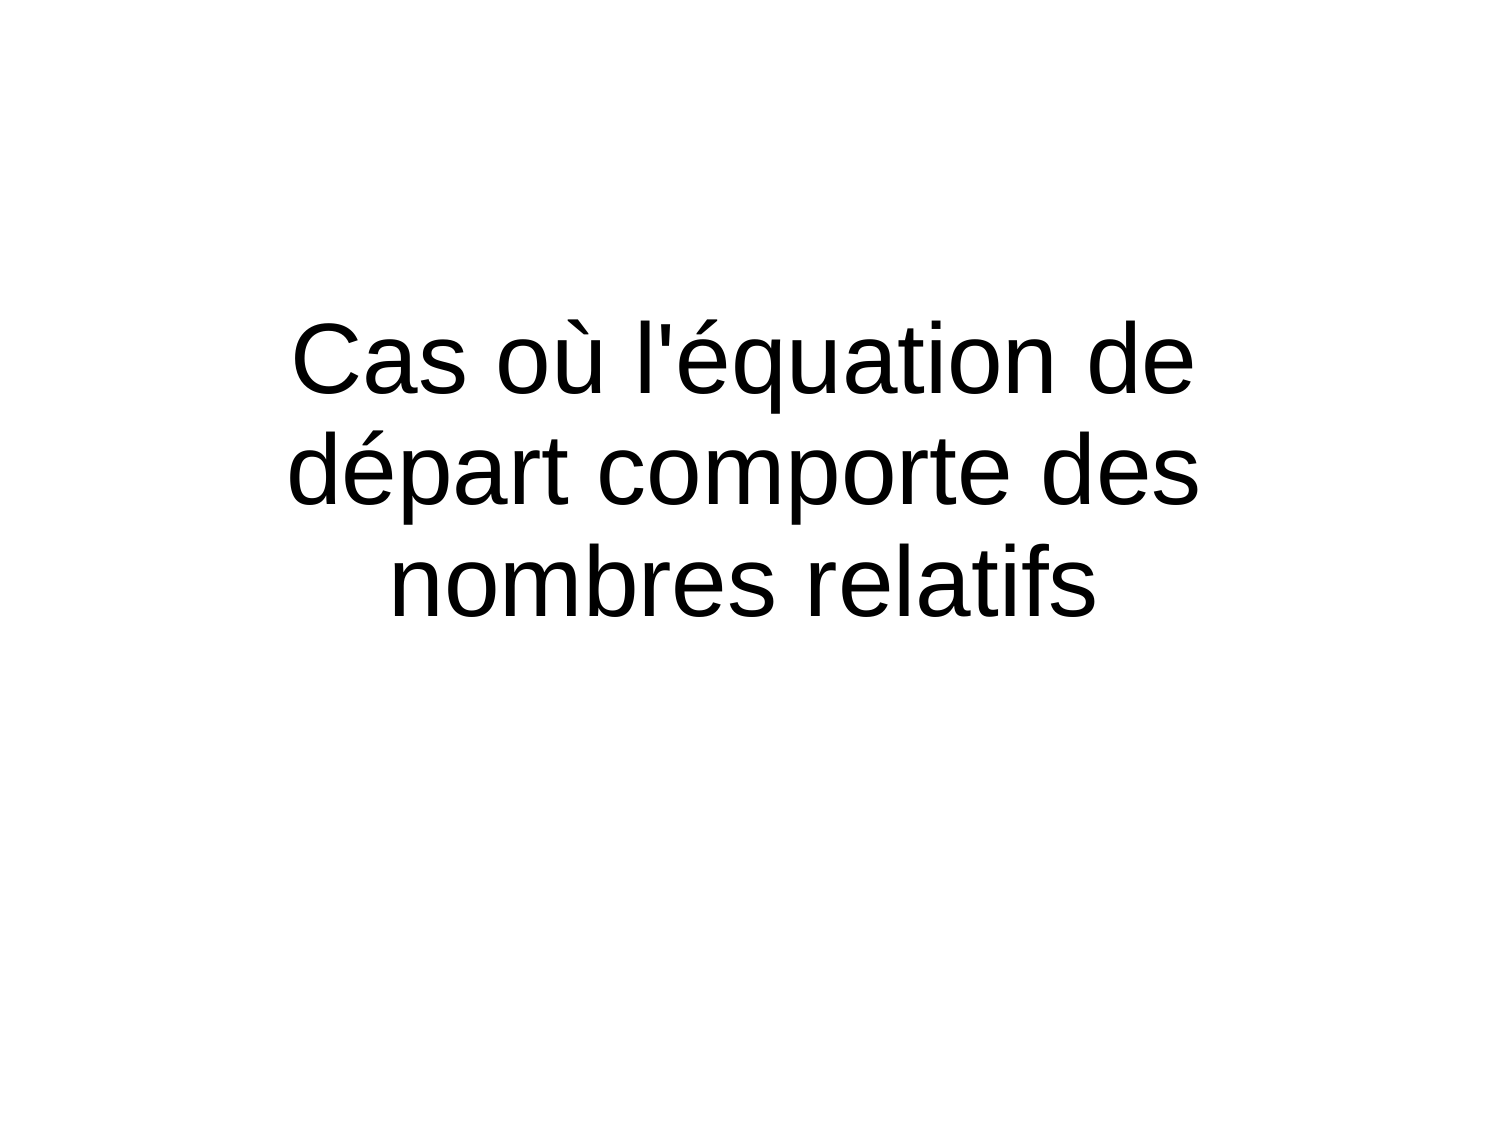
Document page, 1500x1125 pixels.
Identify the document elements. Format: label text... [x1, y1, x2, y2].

text_box Cas où l'équation de départ comporte des nombres relatifs [271, 295, 1489, 758]
